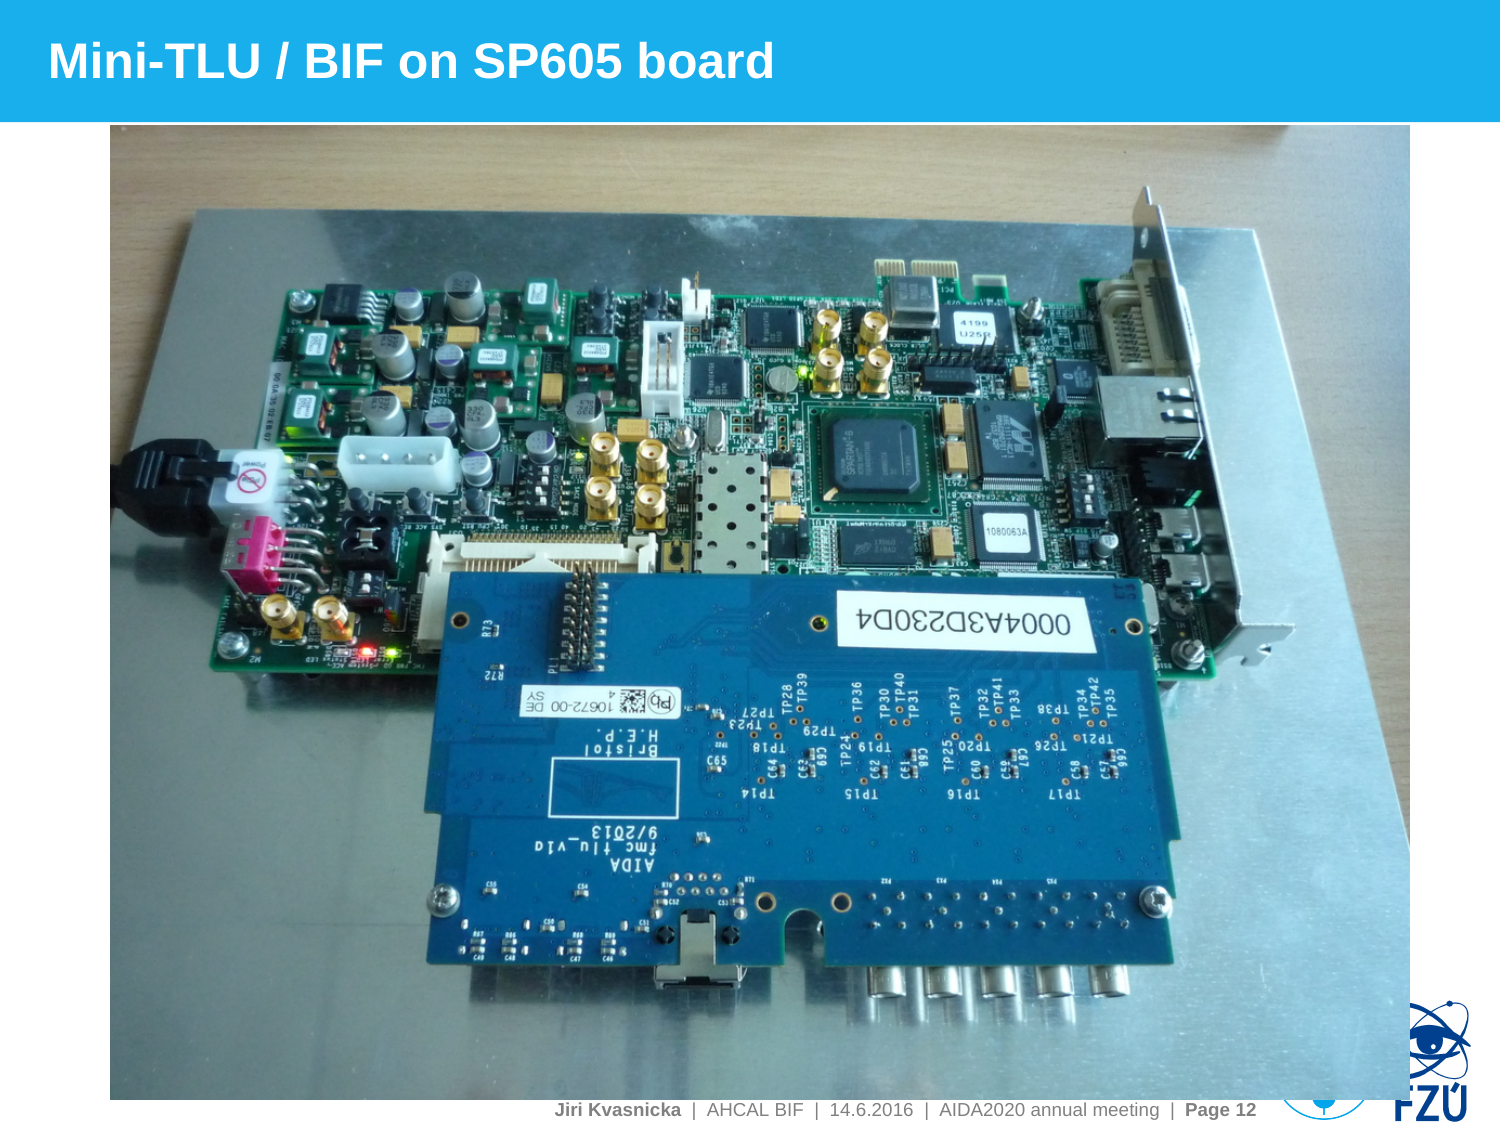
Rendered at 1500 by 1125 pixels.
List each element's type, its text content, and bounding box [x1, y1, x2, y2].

title Mini-TLU / BIF on SP605 board [47, 16, 1446, 107]
picture [110, 125, 1471, 1122]
